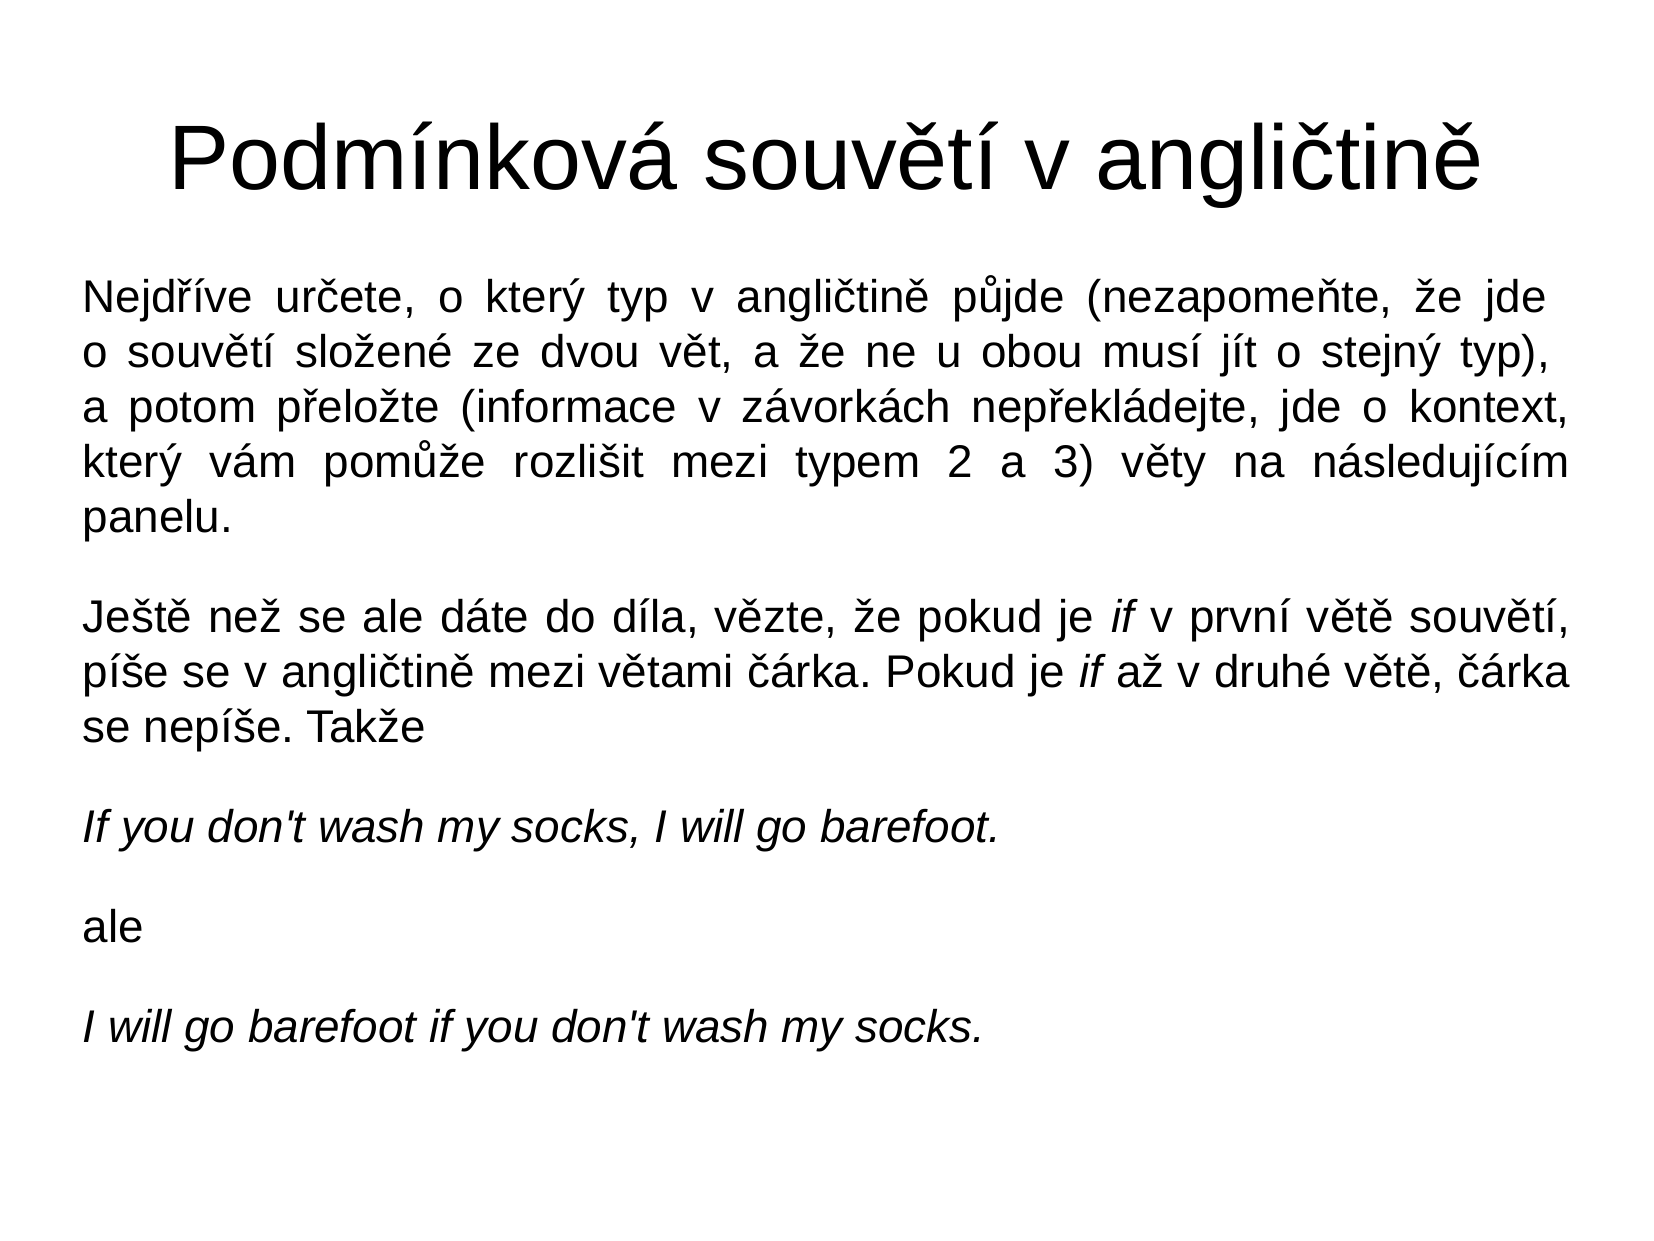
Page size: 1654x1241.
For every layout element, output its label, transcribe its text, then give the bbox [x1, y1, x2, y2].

text_box Nejdříve určete, o který typ v angličtině půjde (nezapomeňte, že jde o souvětí složené ze dvou vět, a že ne u obou musí jít o stejný typ), a potom přeložte (informace v závorkách nepřekládejte, jde o kontext, který vám pomůže rozlišit mezi typem 2 a 3) věty na následujícím panelu. Ještě než se ale dáte do díla, vězte, že pokud je if v první větě souvětí, píše se v angličtině mezi větami čárka. Pokud je if až v druhé větě, čárka se nepíše. Takže If you don't wash my socks, I will go barefoot. ale I will go barefoot if you don't wash my socks. [83, 266, 1571, 1033]
text_box Podmínková souvětí v angličtině [83, 49, 1571, 256]
